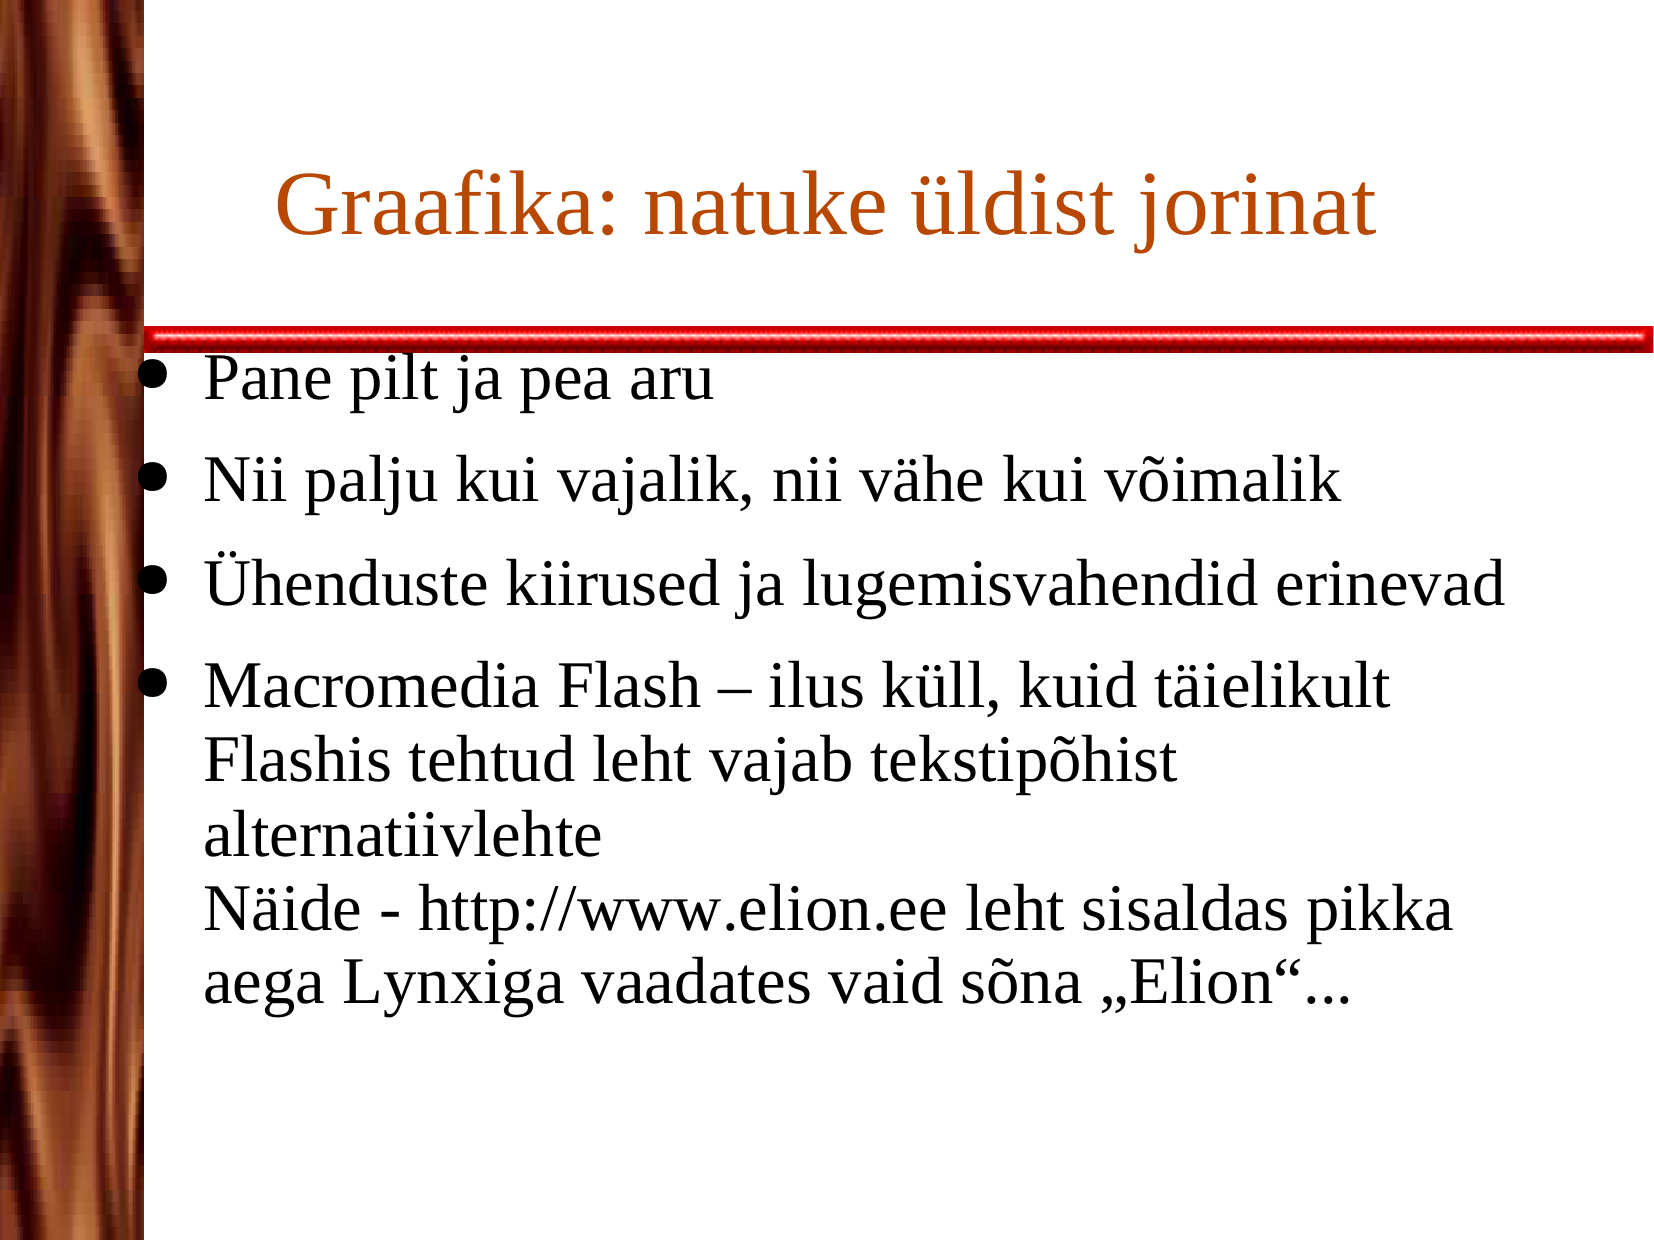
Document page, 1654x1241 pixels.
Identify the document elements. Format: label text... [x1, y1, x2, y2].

picture [0, 0, 1654, 1240]
title Graafika: natuke üldist jorinat [121, 100, 1533, 312]
list Pane pilt ja pea aru Nii palju kui vajalik, nii vähe kui võimalik Ühenduste kiirused ja lugemisvahendid erinevad Macromedia Flash – ilus küll, kuid täielikult Flashis tehtud leht vajab tekstipõhist alternatiivlehte Näide - http://www.elion.ee leht sisaldas pikka aega Lynxiga vaadates vaid sõna „Elion“... [121, 344, 1533, 1126]
